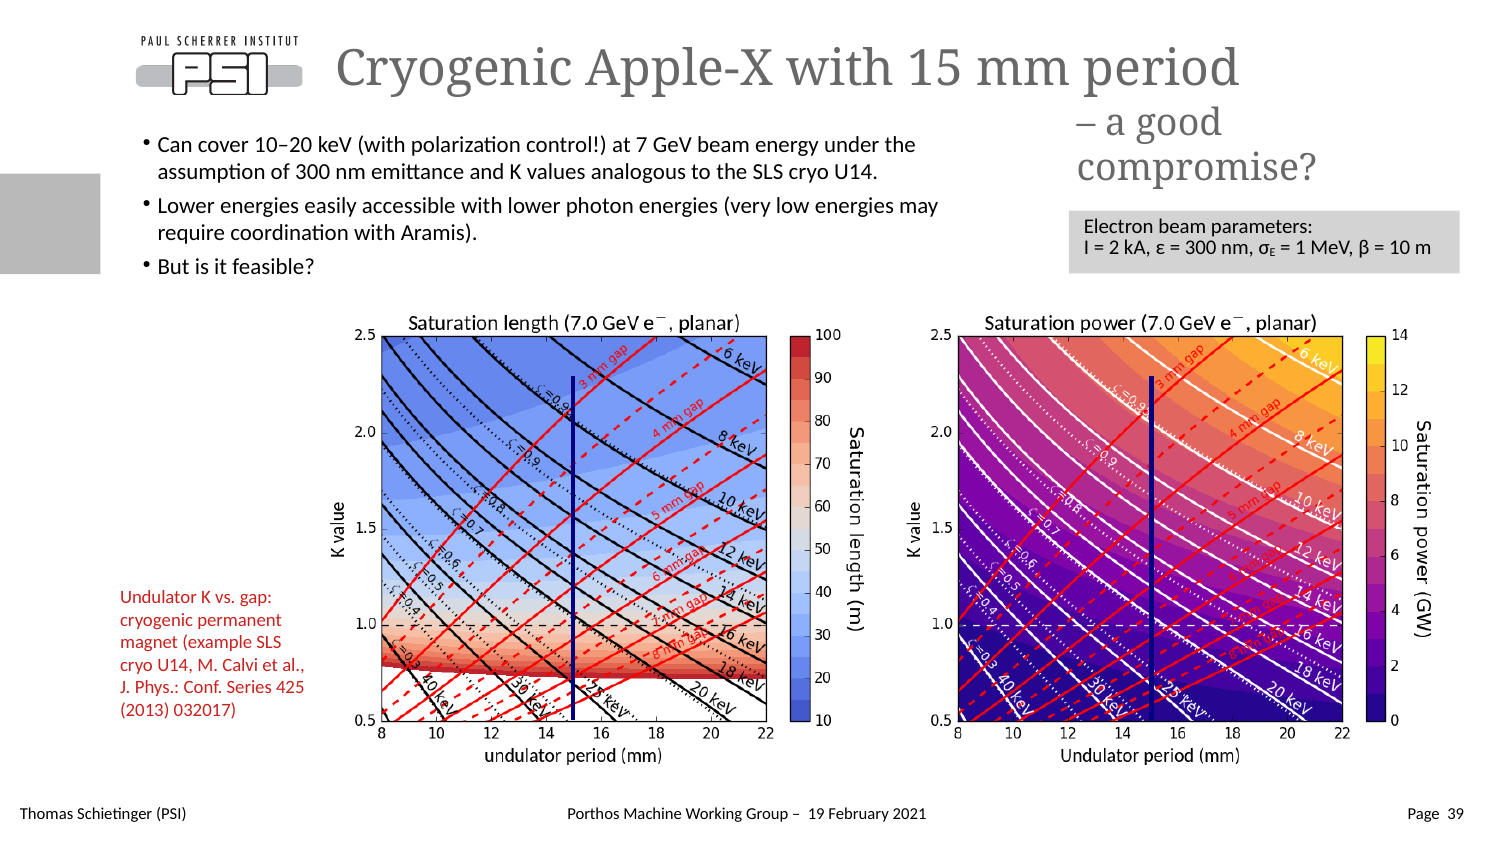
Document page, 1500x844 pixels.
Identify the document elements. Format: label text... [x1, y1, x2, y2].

title – a good compromise? [1076, 98, 1470, 146]
list Undulator K vs. gap: cryogenic permanent magnet (example SLS cryo U14, M. Calvi et al., J. Phys.: Conf. Series 425 (2013) 032017) [119, 585, 315, 731]
text_box Electron beam parameters: I = 2 kA, ε = 300 nm, σE = 1 MeV, β = 10 m [1068, 210, 1460, 274]
picture [285, 284, 1486, 799]
list Can cover 10–20 keV (with polarization control!) at 7 GeV beam energy under the assumption of 300 nm emittance and K values analogous to the SLS cryo U14. Lower energies easily accessible with lower photon energies (very low energies may require coordination with Aramis). But is it feasible? [135, 129, 1002, 289]
title Cryogenic Apple-X with 15 mm period [334, 35, 1313, 98]
